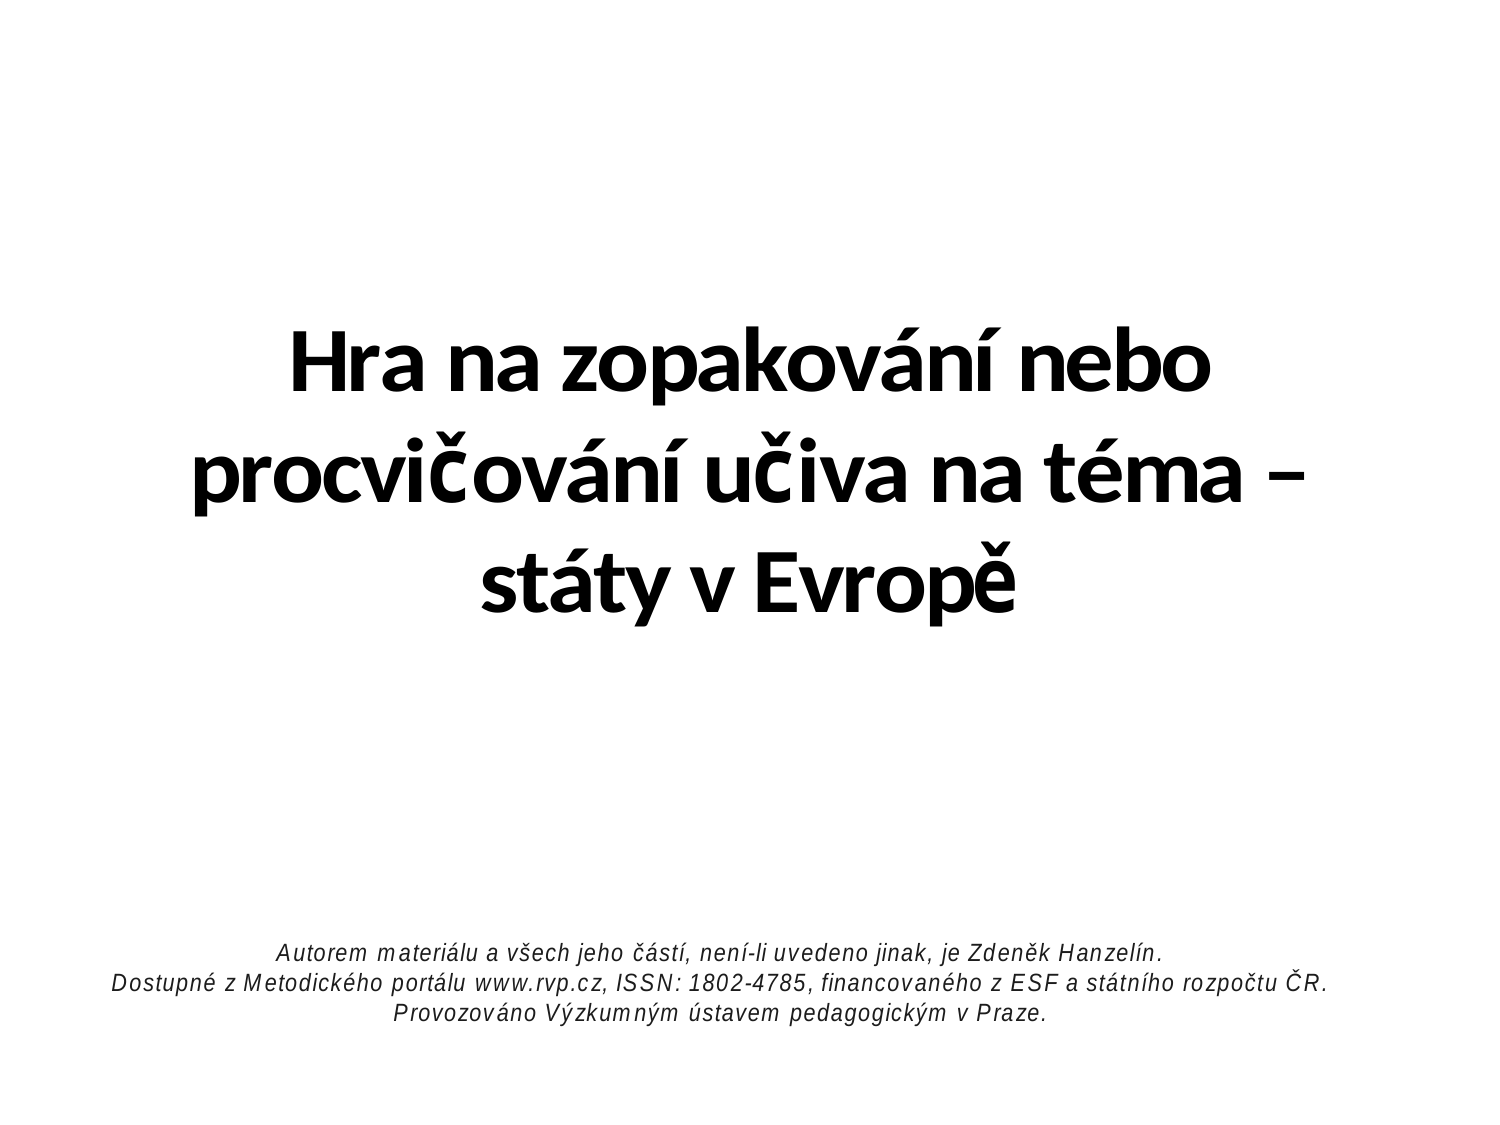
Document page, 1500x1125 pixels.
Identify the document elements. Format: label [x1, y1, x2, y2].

chart [0, 0, 1500, 1125]
